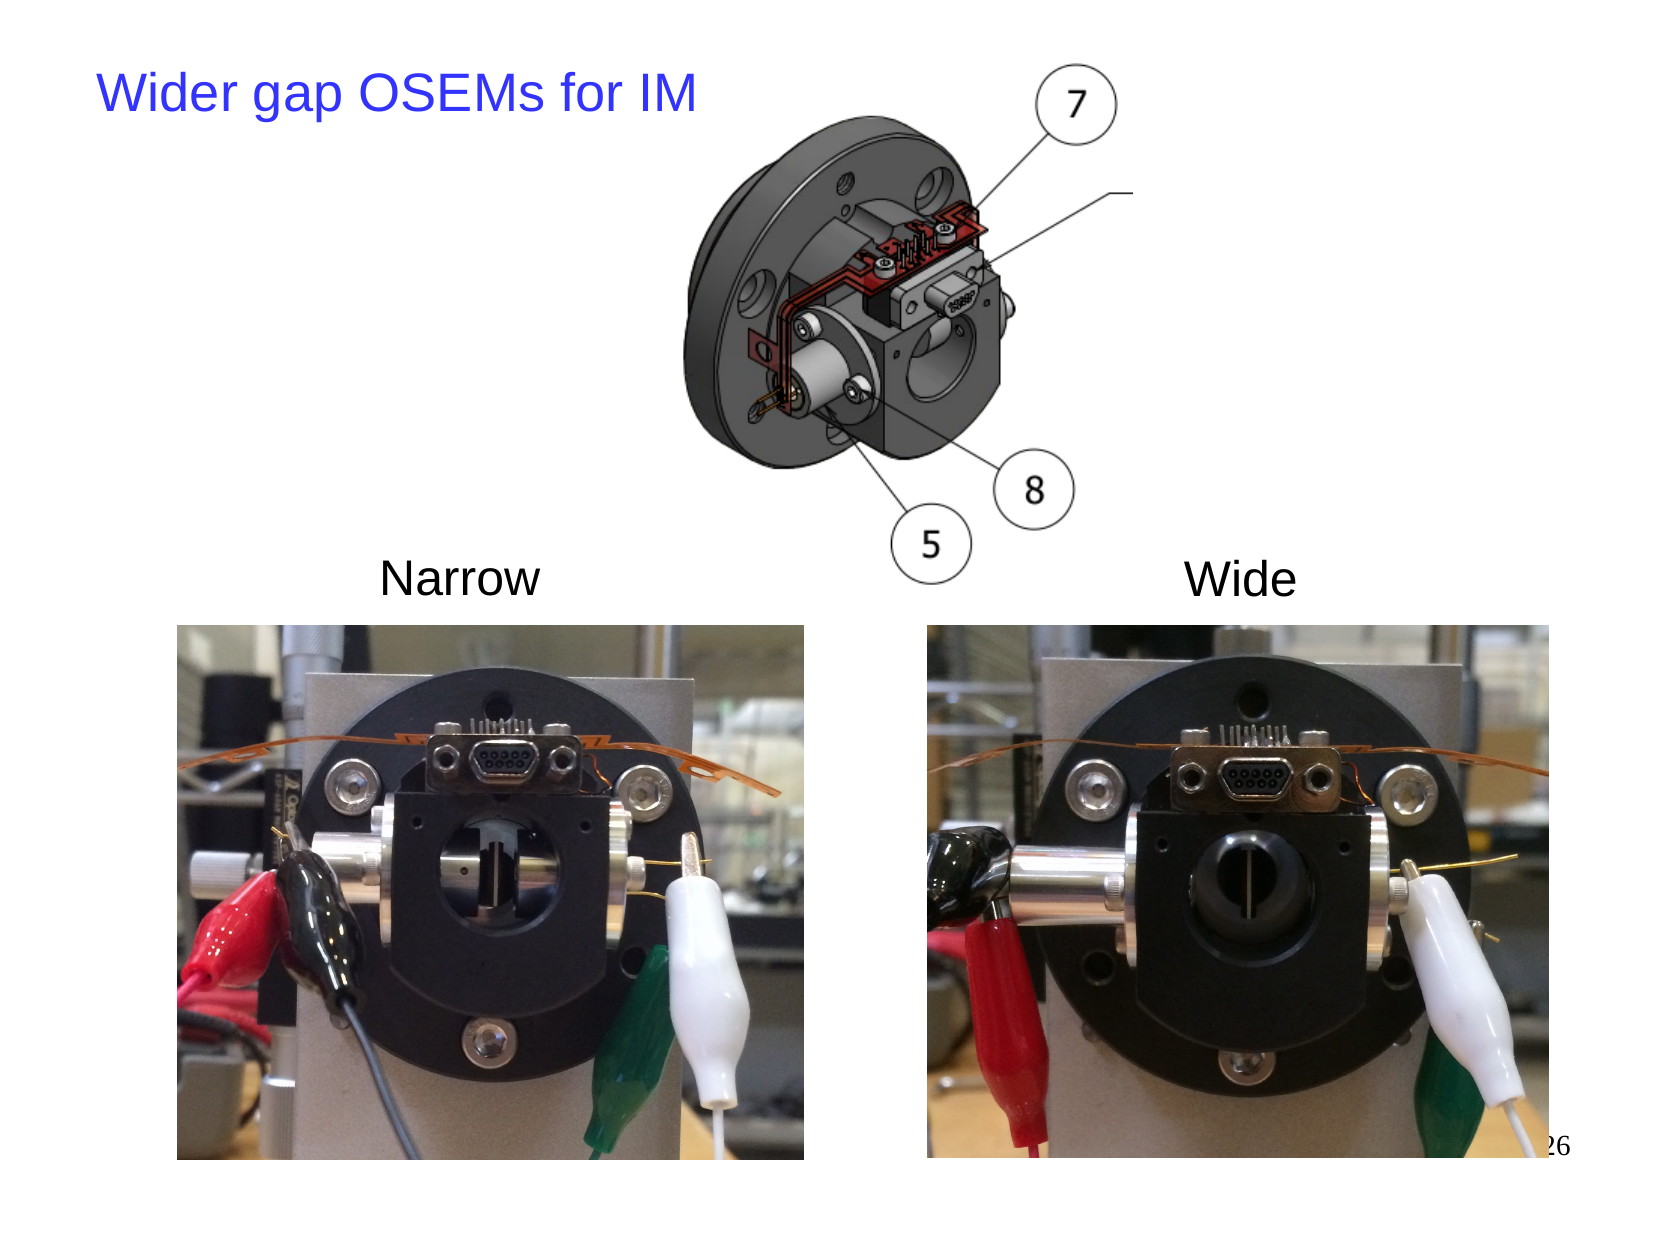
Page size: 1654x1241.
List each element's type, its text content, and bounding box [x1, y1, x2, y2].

text_box Wide [1169, 543, 1313, 615]
picture [637, 41, 1133, 621]
text_box Wider gap OSEMs for IM [81, 54, 715, 130]
picture [177, 625, 804, 1160]
text_box Narrow [364, 543, 556, 614]
picture [927, 625, 1549, 1158]
